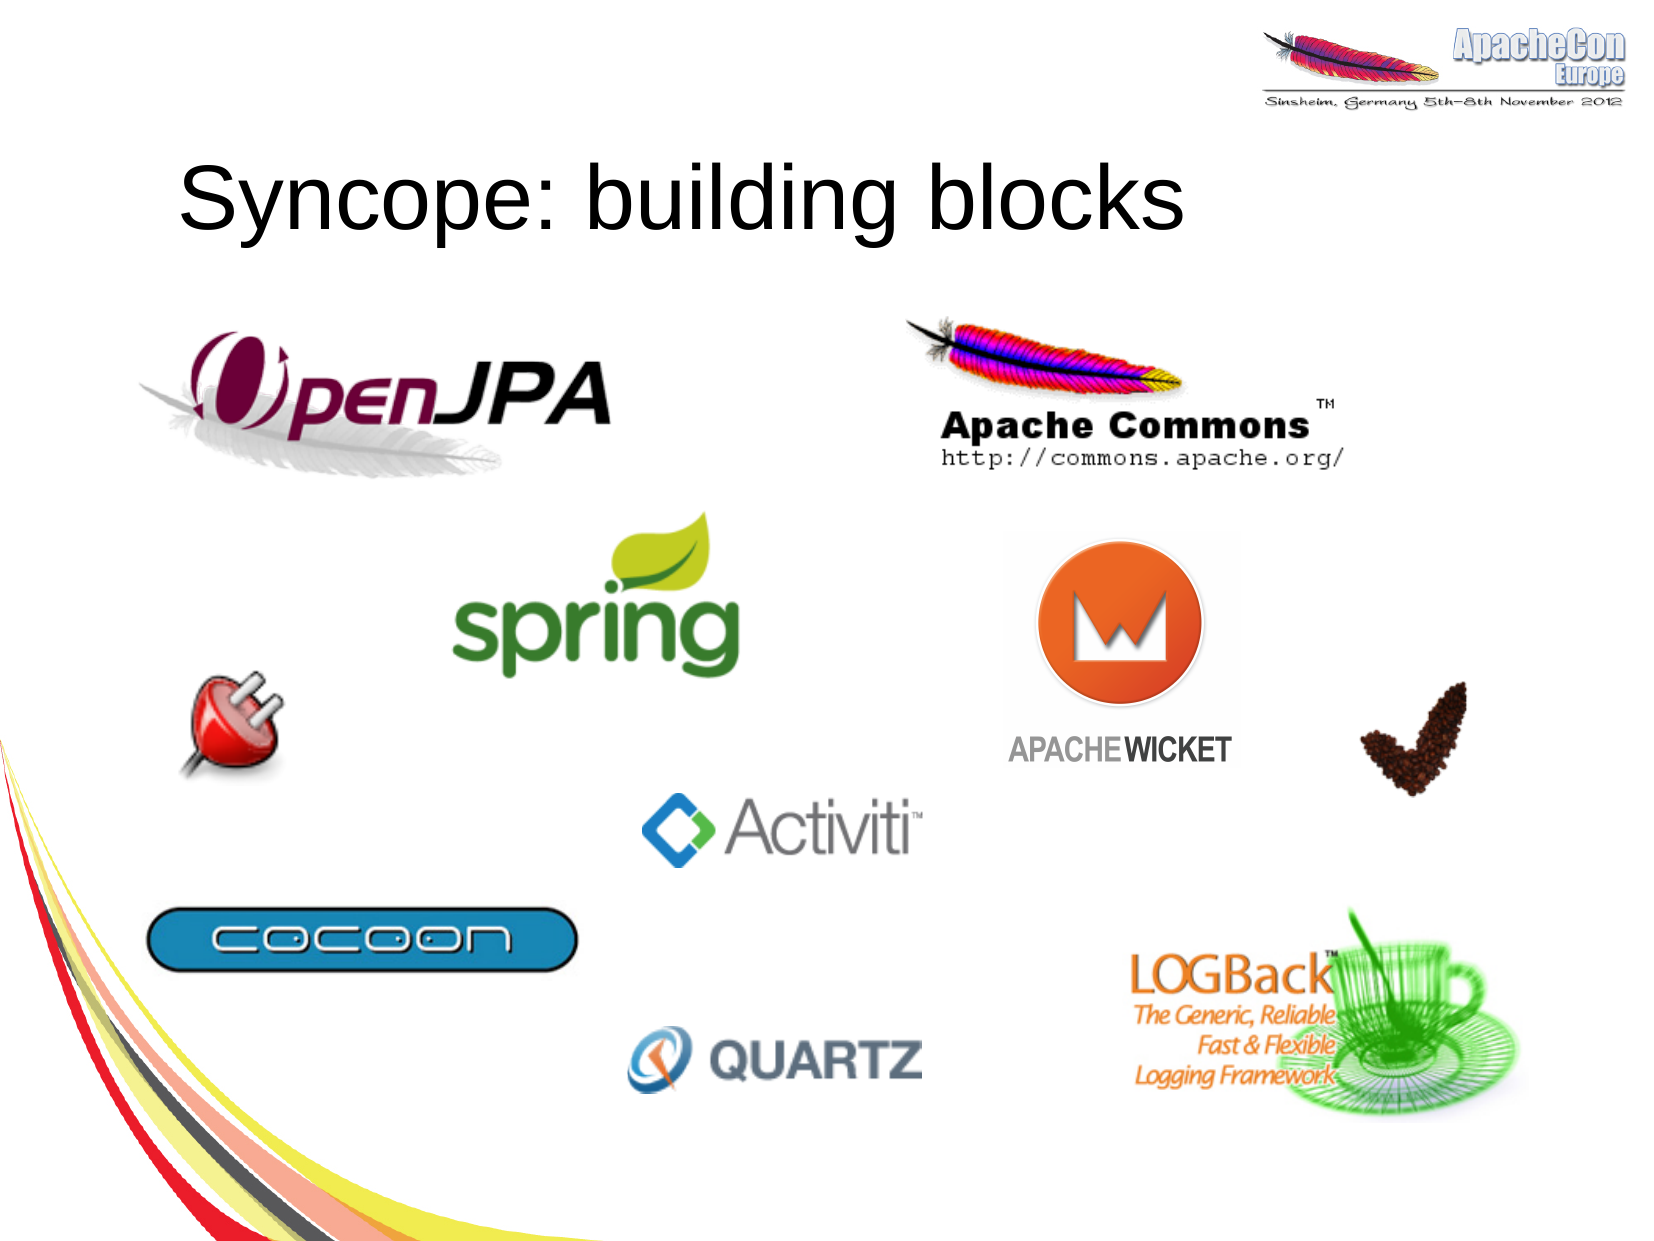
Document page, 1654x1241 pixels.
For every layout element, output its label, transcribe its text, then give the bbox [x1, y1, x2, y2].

picture [0, 0, 1654, 1241]
title Syncope: building blocks [177, 146, 1536, 250]
